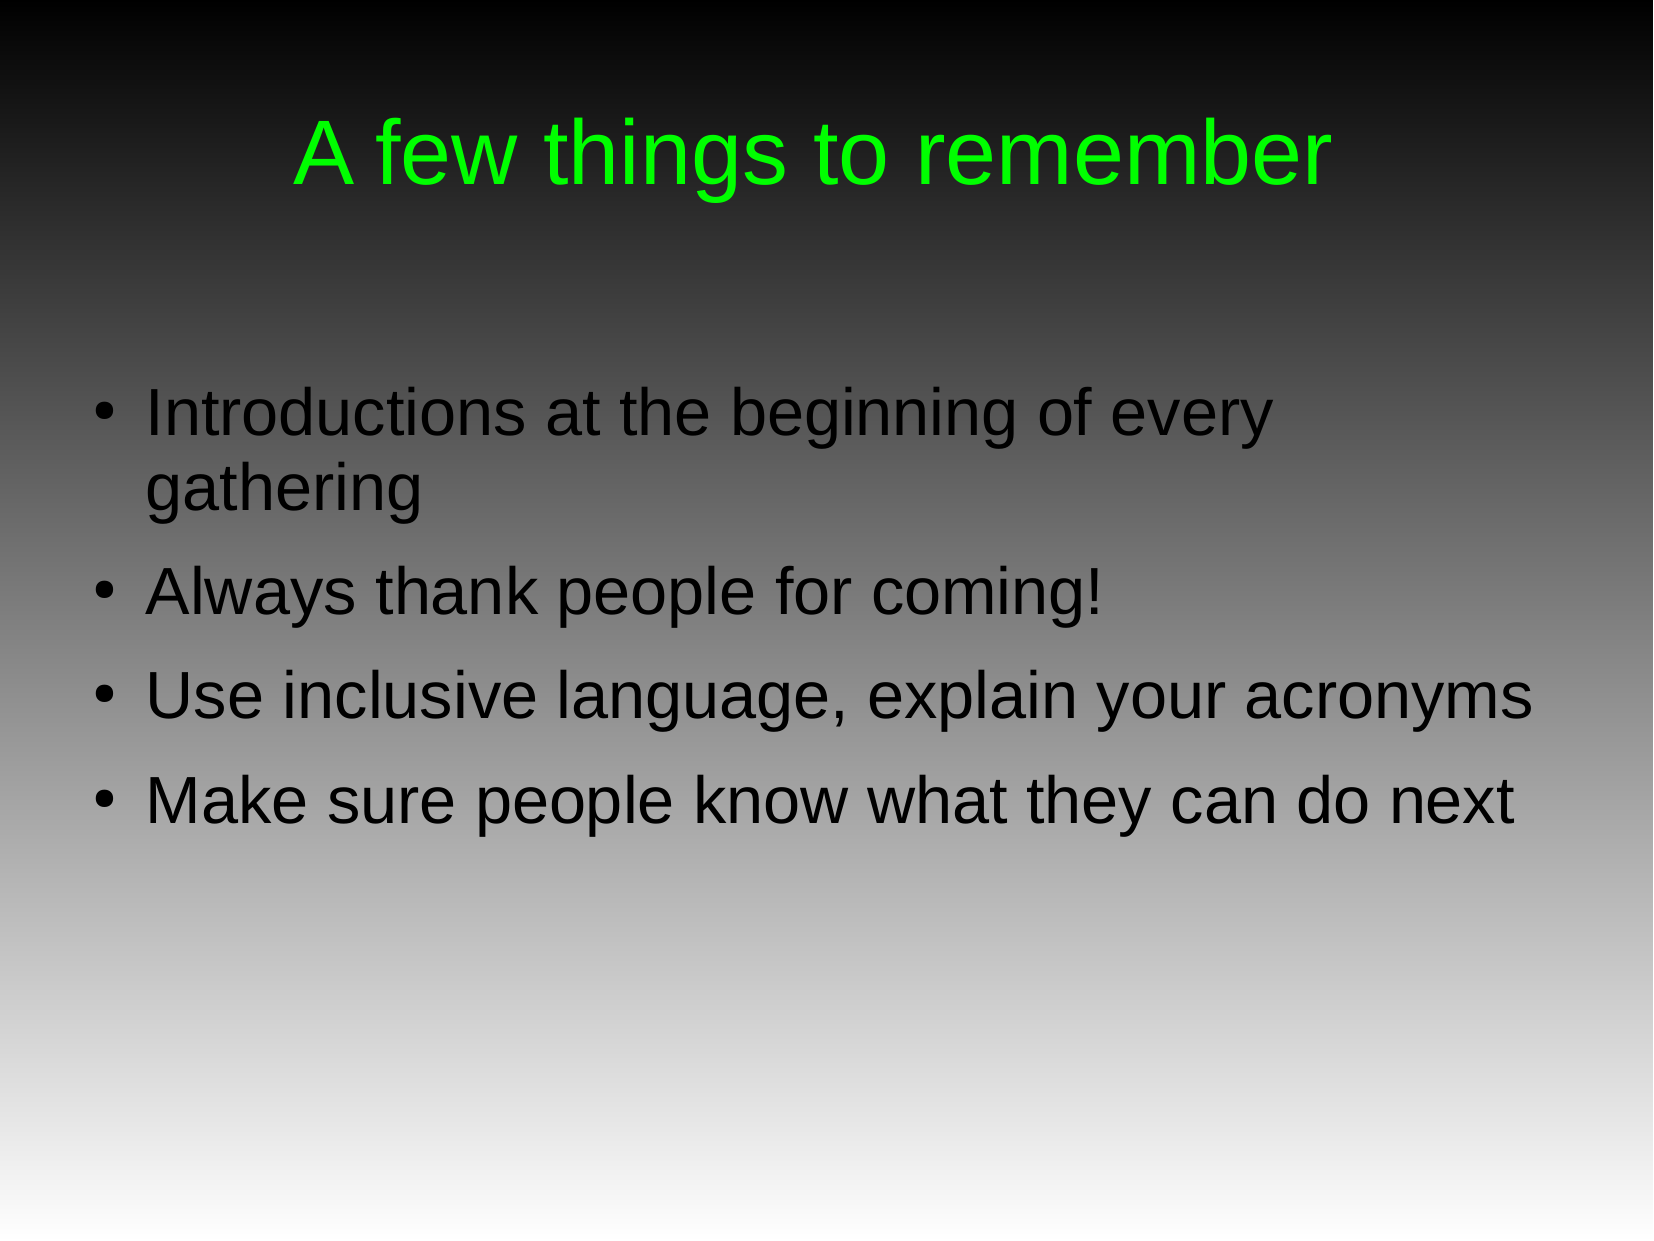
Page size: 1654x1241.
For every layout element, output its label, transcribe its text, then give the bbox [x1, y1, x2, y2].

title A few things to remember [82, 49, 1571, 257]
list Introductions at the beginning of every gathering Always thank people for coming! Use inclusive language, explain your acronyms Make sure people know what they can do next [75, 375, 1563, 1179]
